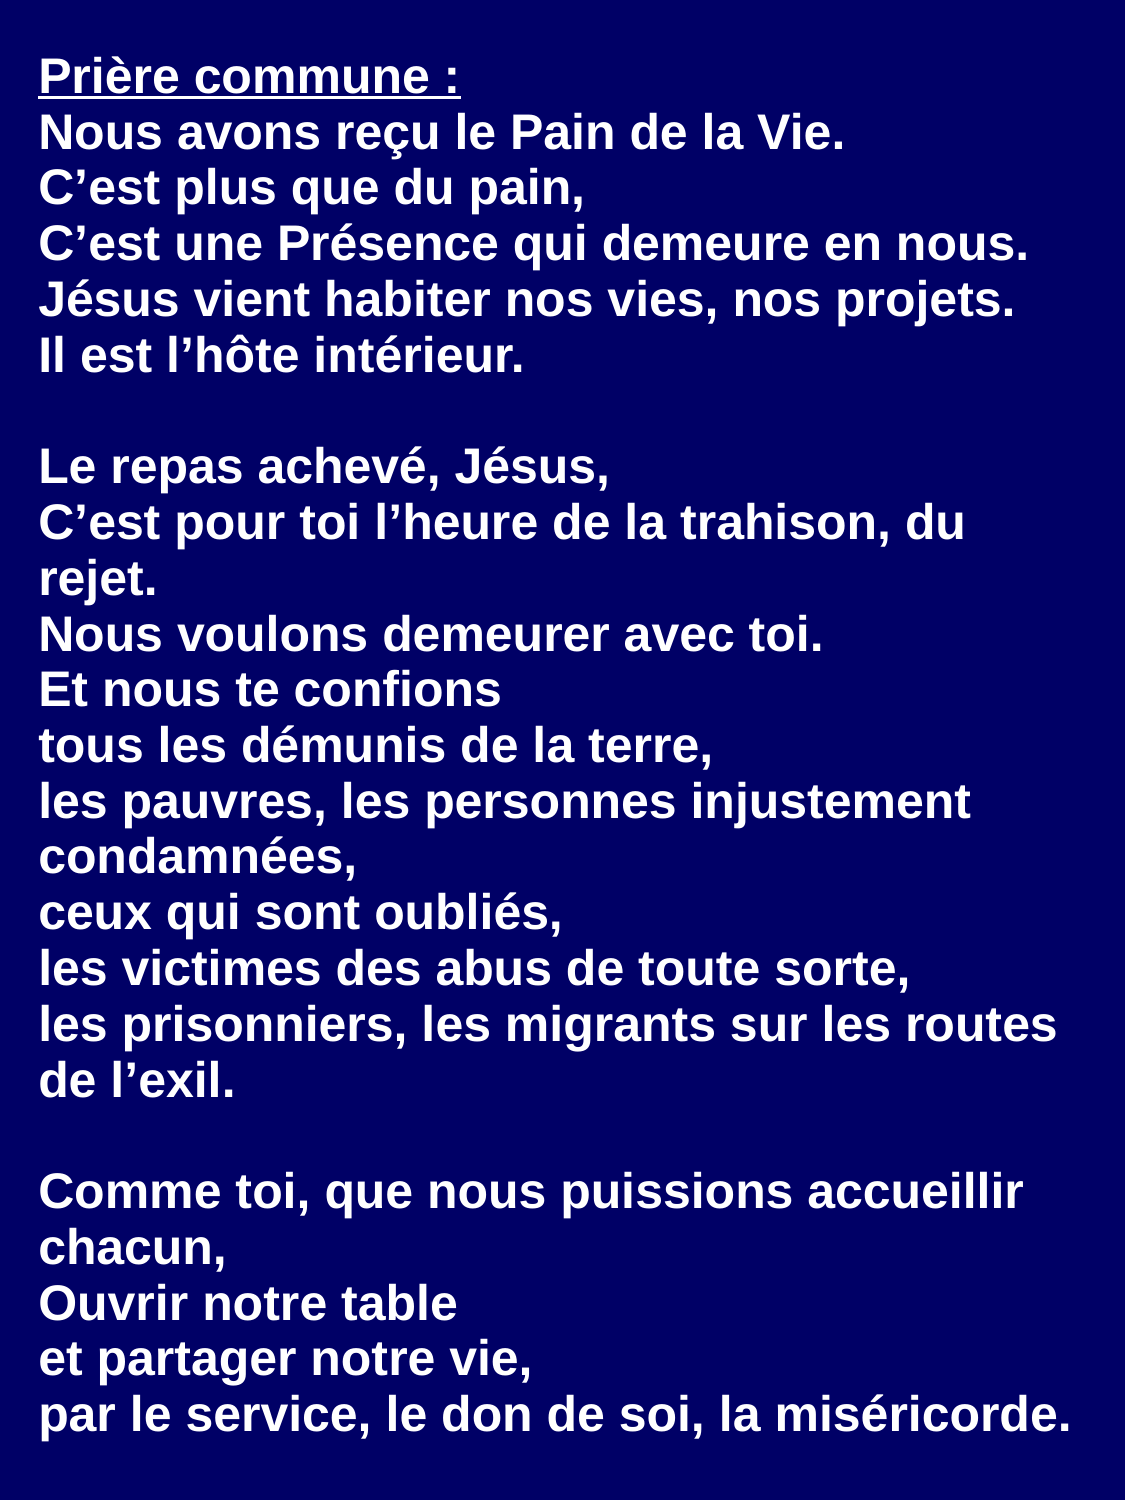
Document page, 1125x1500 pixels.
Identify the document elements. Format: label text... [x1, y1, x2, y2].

text_box Prière commune : Nous avons reçu le Pain de la Vie. C’est plus que du pain, C’est une Présence qui demeure en nous. Jésus vient habiter nos vies, nos projets. Il est l’hôte intérieur. Le repas achevé, Jésus, C’est pour toi l’heure de la trahison, du rejet. Nous voulons demeurer avec toi. Et nous te confions tous les démunis de la terre, les pauvres, les personnes injustement condamnées, ceux qui sont oubliés, les victimes des abus de toute sorte, les prisonniers, les migrants sur les routes de l’exil. Comme toi, que nous puissions accueillir chacun, Ouvrir notre table et partager notre vie, par le service, le don de soi, la miséricorde. [23, 40, 1099, 1450]
